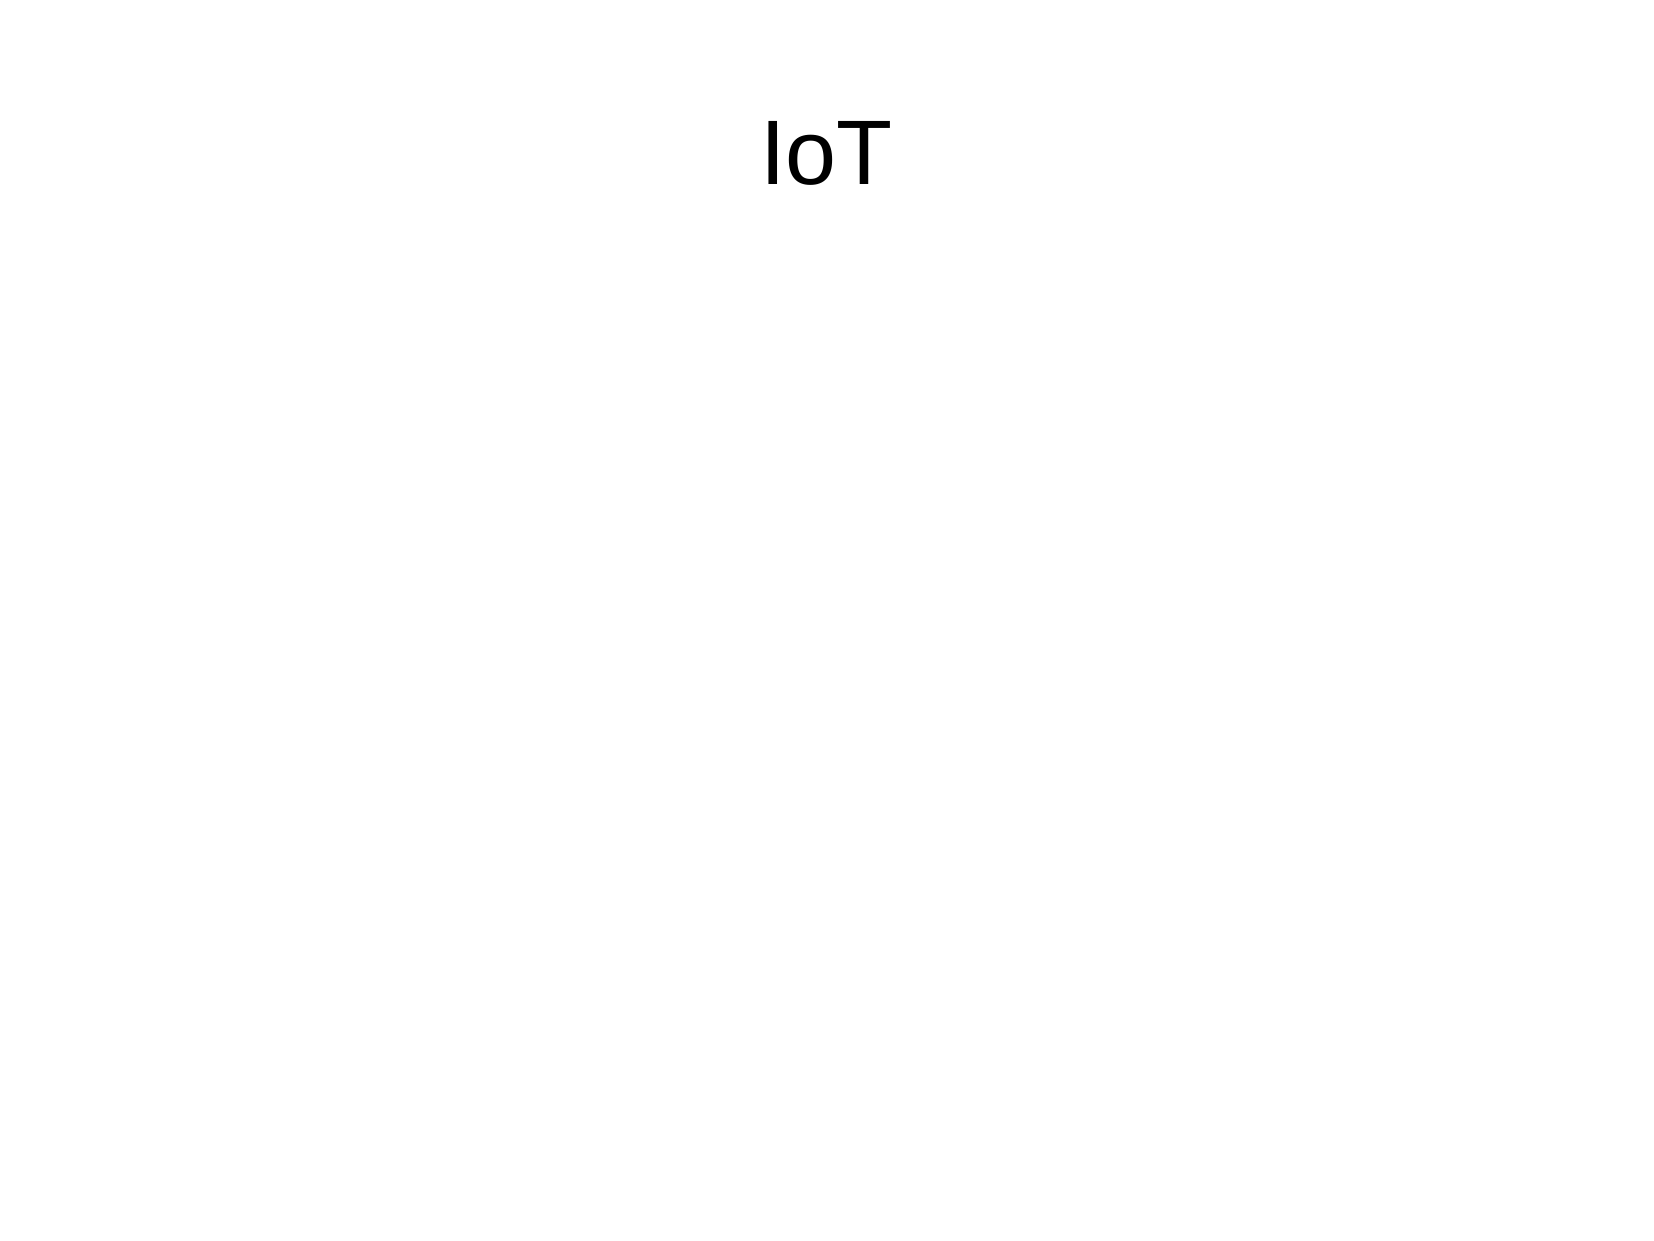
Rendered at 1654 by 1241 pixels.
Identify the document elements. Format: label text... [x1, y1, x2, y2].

title IoT [82, 49, 1571, 257]
